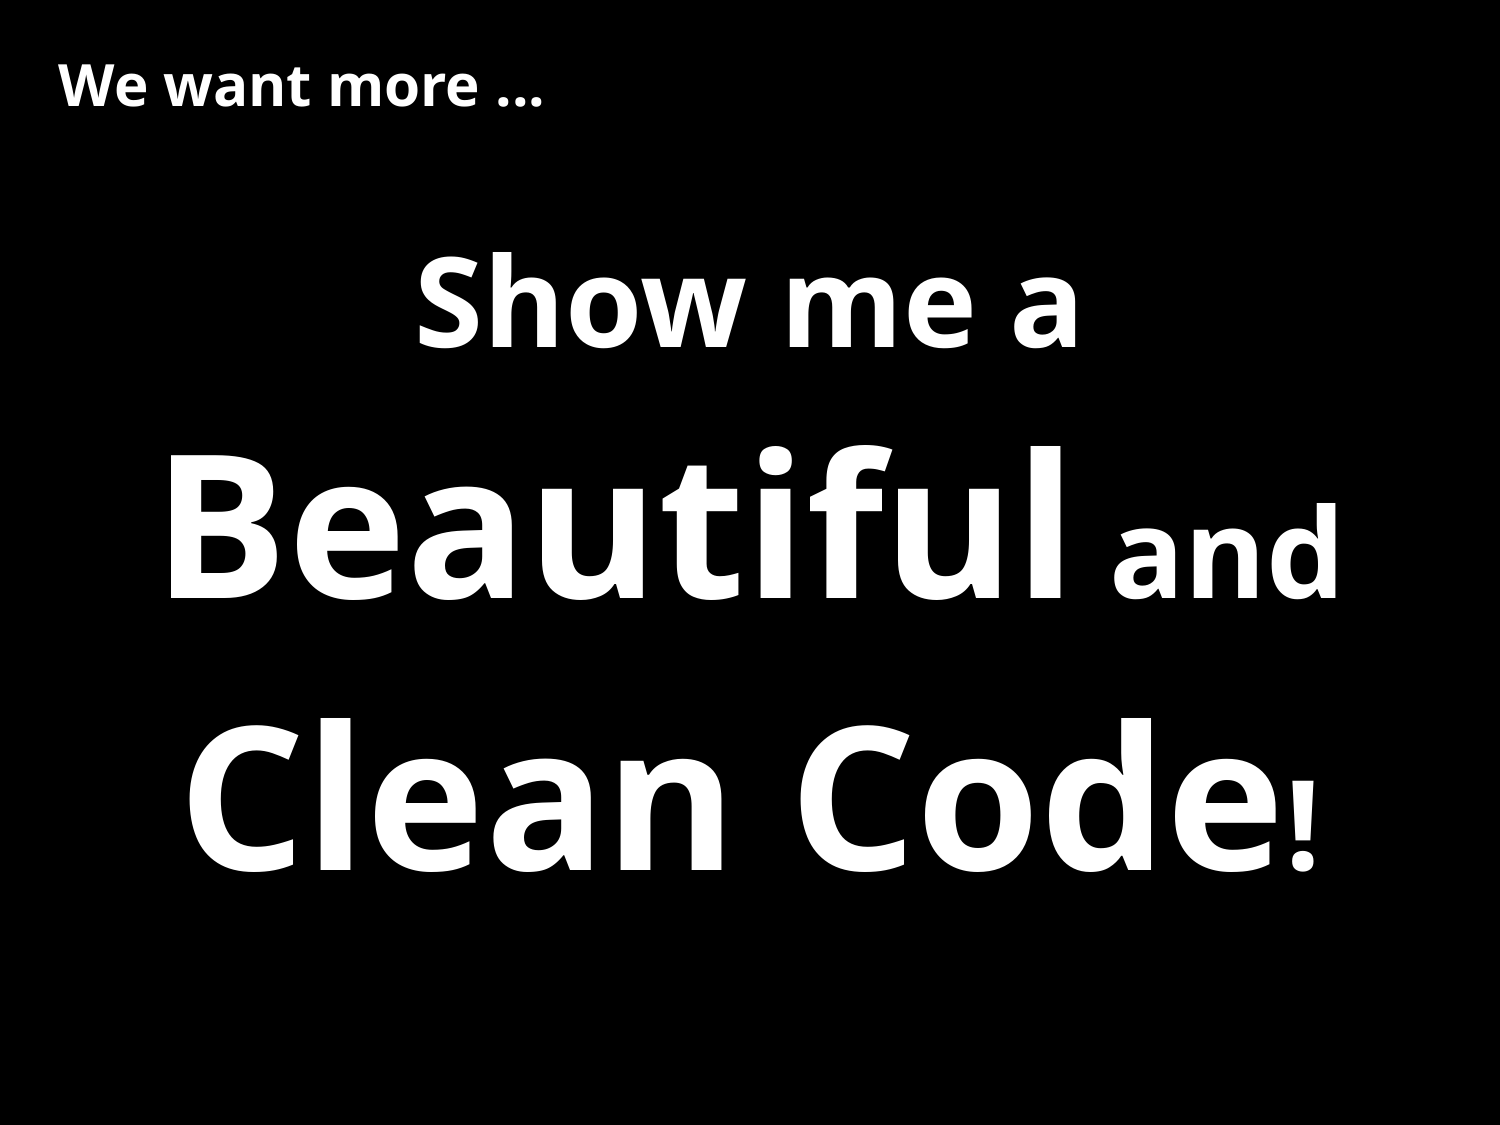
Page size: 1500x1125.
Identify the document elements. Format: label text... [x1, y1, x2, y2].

text_box We want more ... [59, 50, 1261, 119]
title Show me a Beautiful and Clean Code! [75, 44, 1425, 1099]
